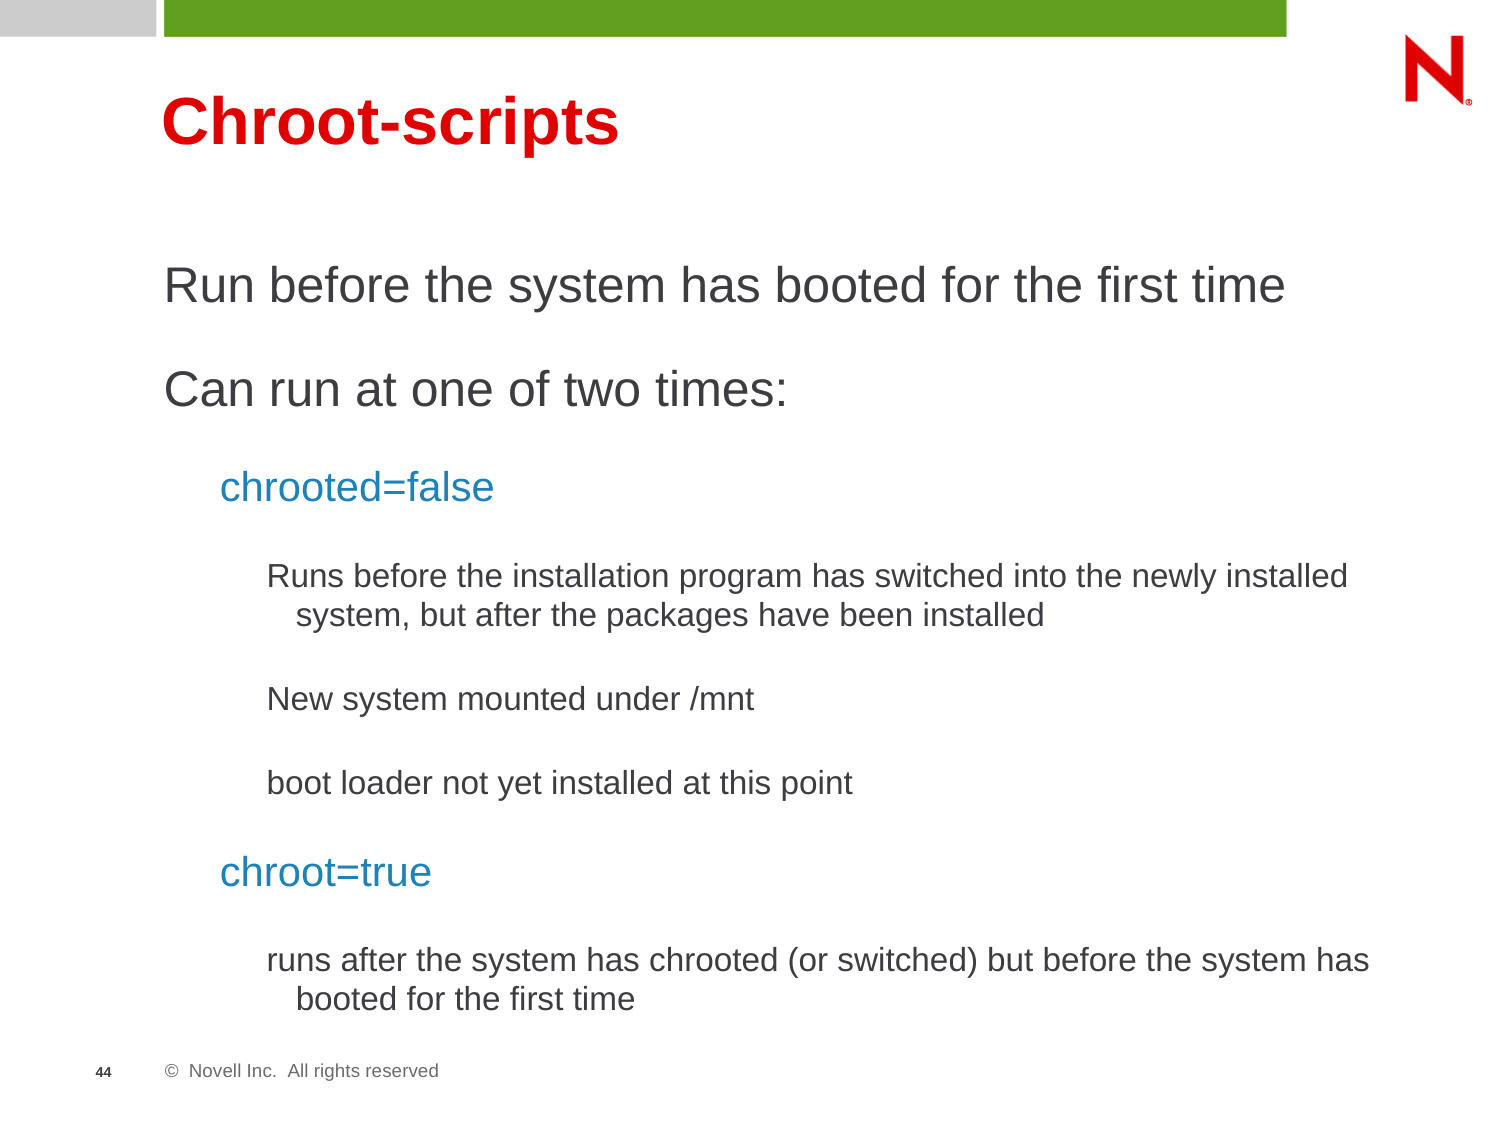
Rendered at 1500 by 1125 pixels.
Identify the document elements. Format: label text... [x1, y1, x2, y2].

picture [1403, 32, 1473, 107]
list Run before the system has booted for the first time Can run at one of two times: chrooted=false Runs before the installation program has switched into the newly installed system, but after the packages have been installed New system mounted under /mnt boot loader not yet installed at this point chroot=true runs after the system has chrooted (or switched) but before the system has booted for the first time [163, 254, 1404, 1037]
title Chroot-scripts [161, 41, 1383, 205]
